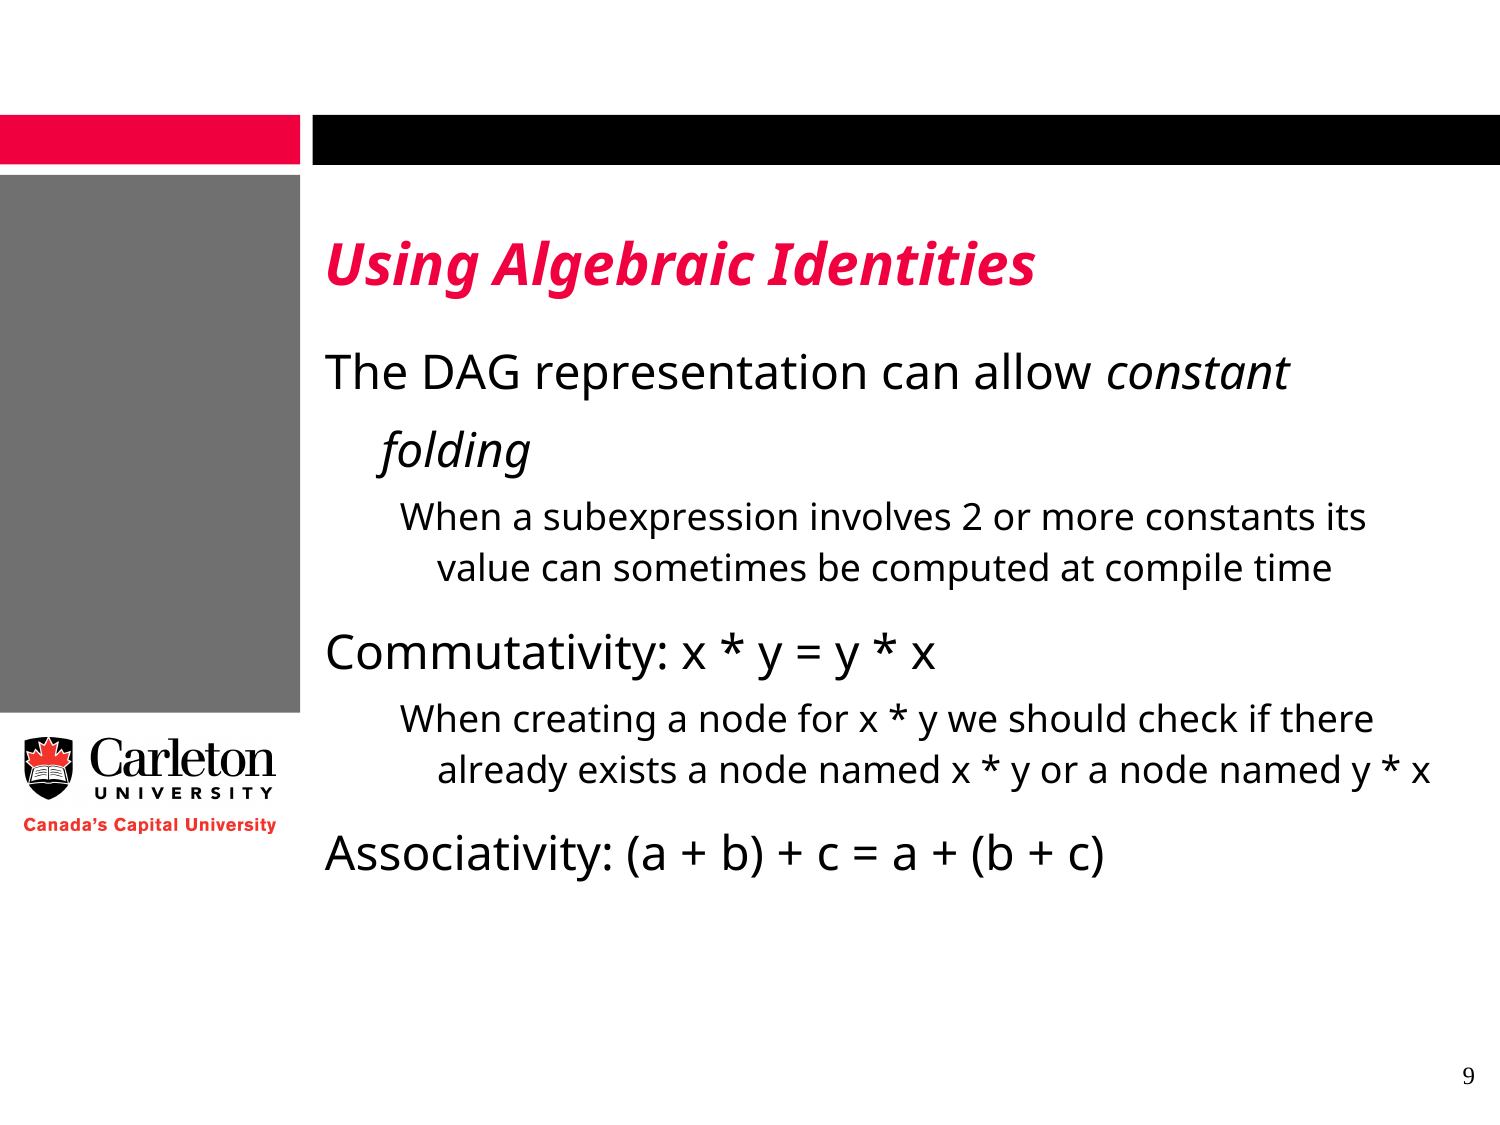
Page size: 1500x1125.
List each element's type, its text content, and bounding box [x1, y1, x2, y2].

list The DAG representation can allow constant folding When a subexpression involves 2 or more constants its value can sometimes be computed at compile time Commutativity: x * y = y * x When creating a node for x * y we should check if there already exists a node named x * y or a node named y * x Associativity: (a + b) + c = a + (b + c) [324, 324, 1450, 1036]
picture [24, 737, 276, 834]
title Using Algebraic Identities [324, 194, 1450, 324]
